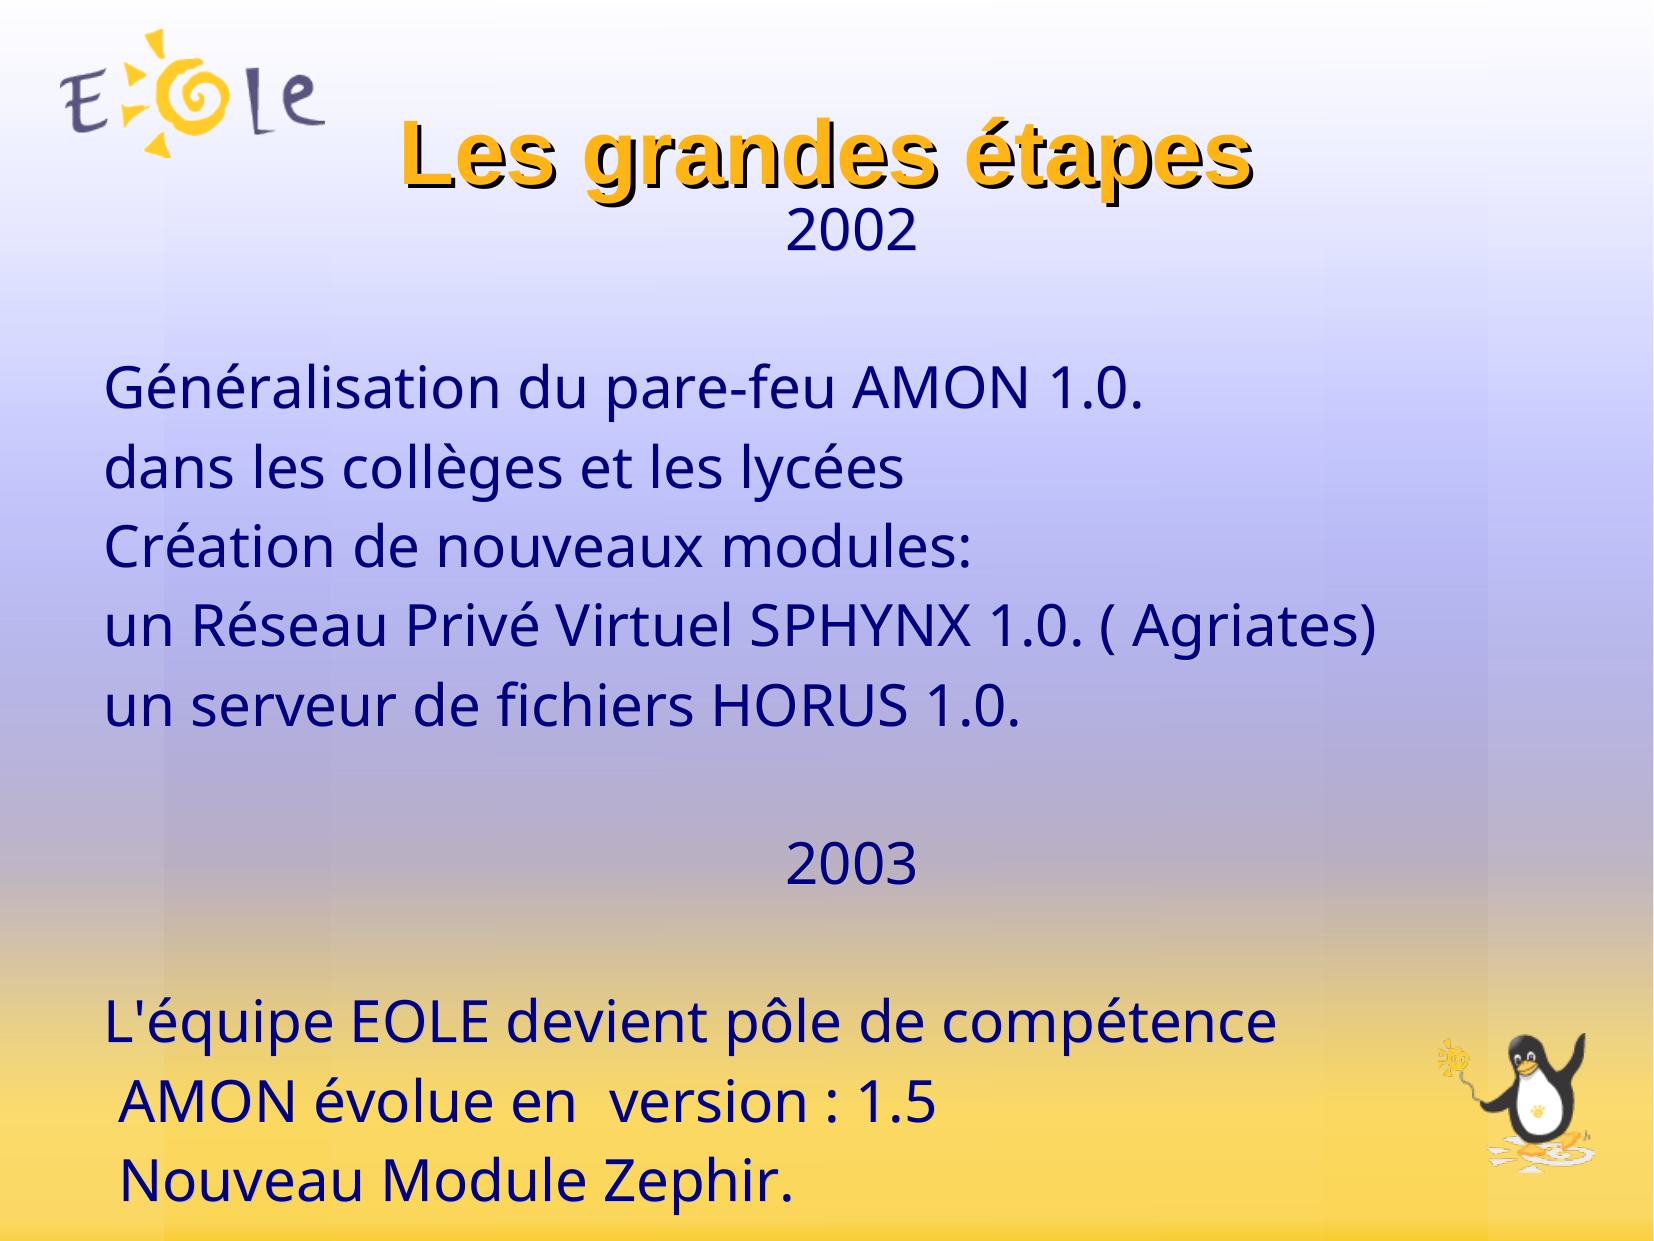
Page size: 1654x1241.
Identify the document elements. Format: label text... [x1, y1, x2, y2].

title Les grandes étapes [82, 49, 1571, 257]
text_box 2002 Généralisation du pare-feu AMON 1.0. dans les collèges et les lycées Création de nouveaux modules: un Réseau Privé Virtuel SPHYNX 1.0. ( Agriates) un serveur de fichiers HORUS 1.0. 2003 L'équipe EOLE devient pôle de compétence AMON évolue en version : 1.5 Nouveau Module Zephir. [88, 97, 1616, 1241]
picture [0, 0, 1654, 1241]
